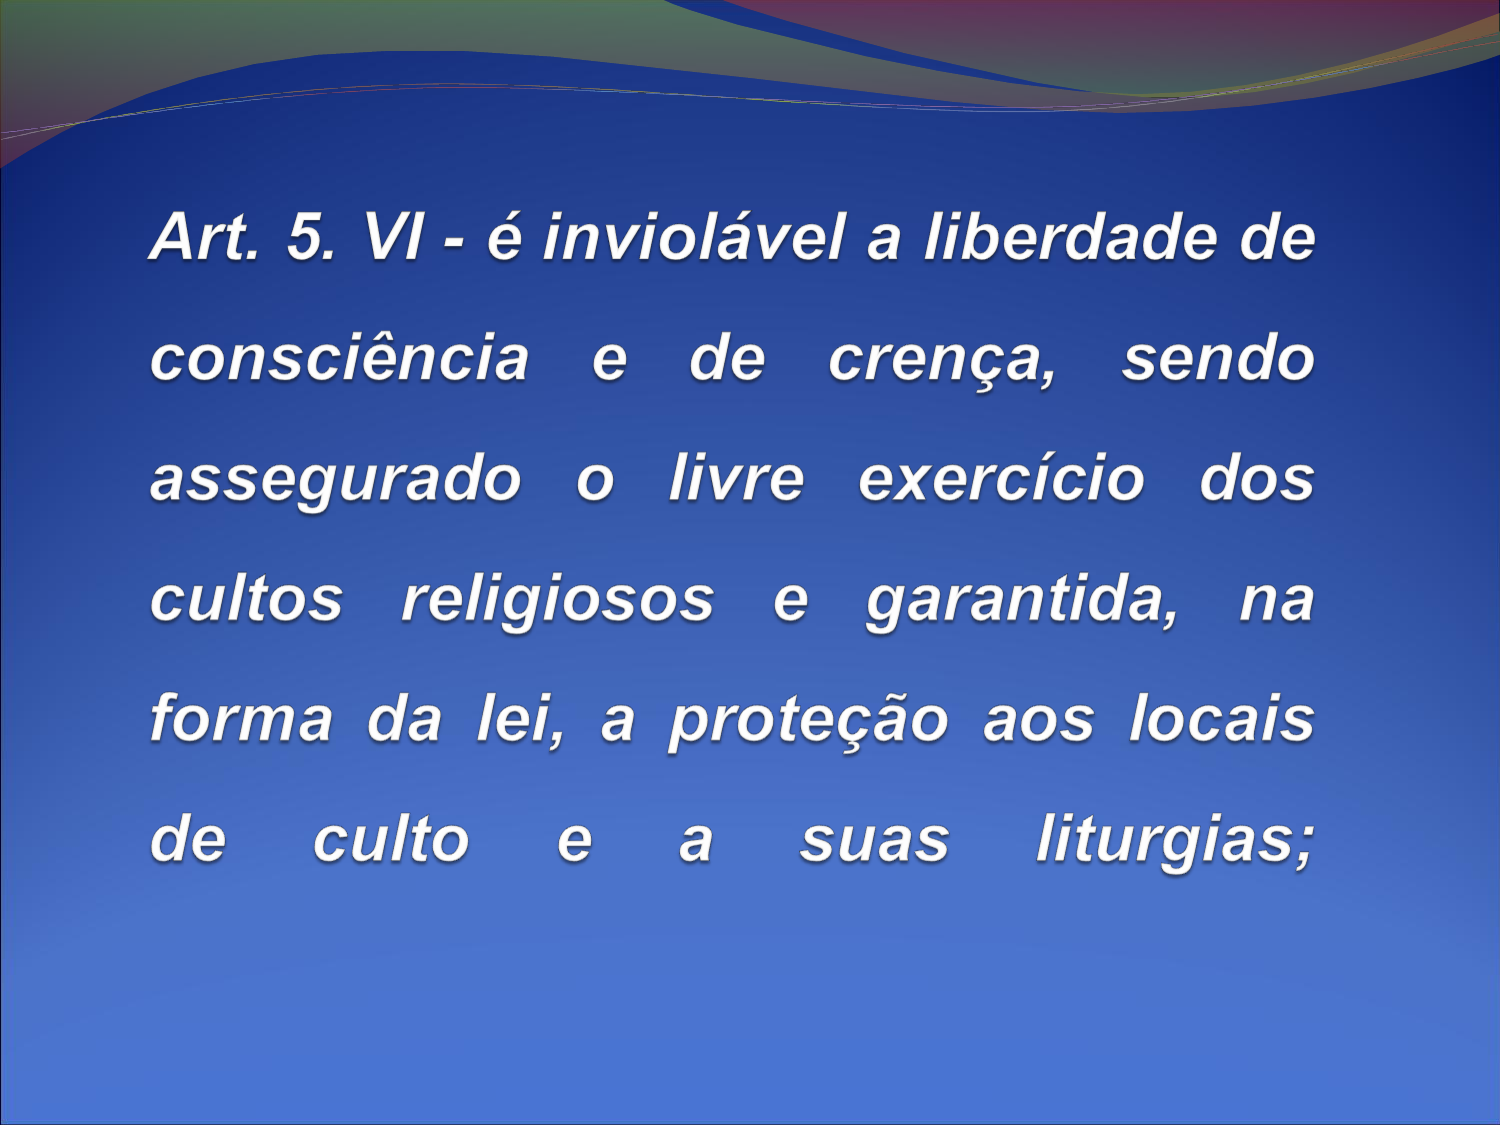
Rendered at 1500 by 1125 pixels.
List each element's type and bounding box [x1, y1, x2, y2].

picture [0, 0, 1500, 1125]
text_box [101, 112, 1360, 1012]
